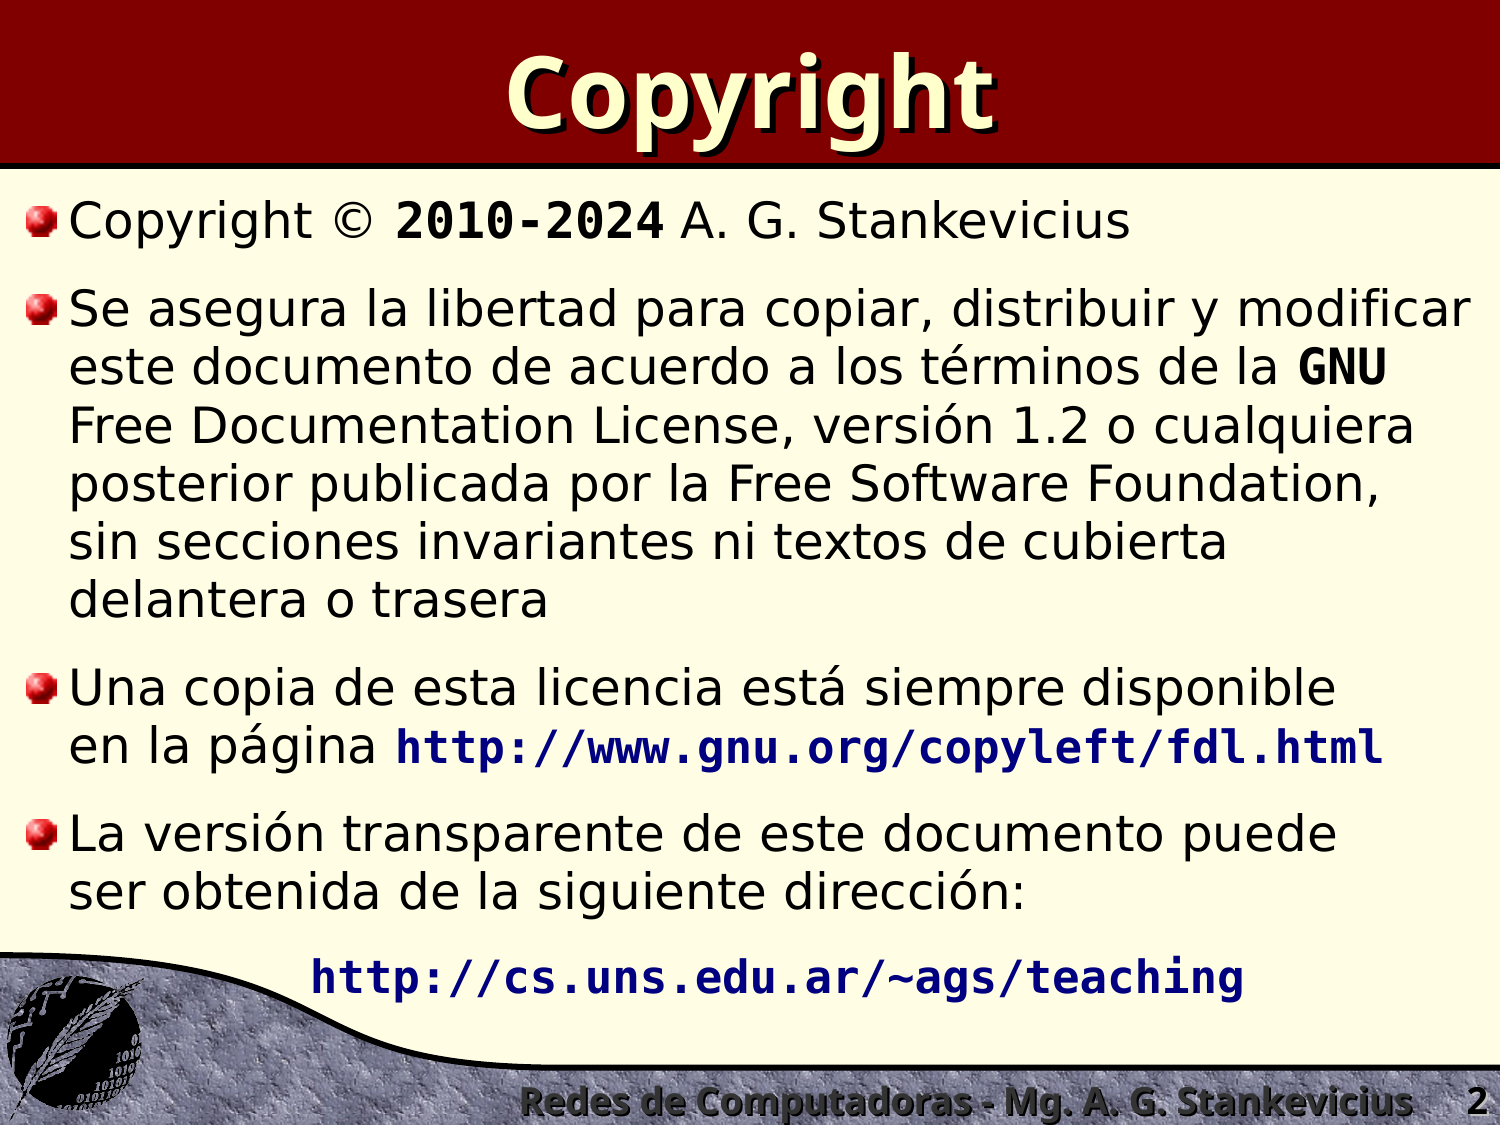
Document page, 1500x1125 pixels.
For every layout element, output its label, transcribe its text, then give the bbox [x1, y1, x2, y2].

picture [790, 1100, 795, 1110]
list Copyright © 2010-2024 A. G. Stankevicius Se asegura la libertad para copiar, distribuir y modificar este documento de acuerdo a los términos de la GNU Free Documentation License, versión 1.2 o cualquiera posterior publicada por la Free Software Foundation, sin secciones invariantes ni textos de cubierta delantera o trasera Una copia de esta licencia está siempre disponible en la página http://www.gnu.org/copyleft/fdl.html La versión transparente de este documento puede ser obtenida de la siguiente dirección: http://cs.uns.edu.ar/~ags/teaching [11, 192, 1486, 1013]
picture [0, 959, 1500, 1125]
title Copyright [15, 5, 1485, 160]
picture [1047, 1100, 1054, 1110]
